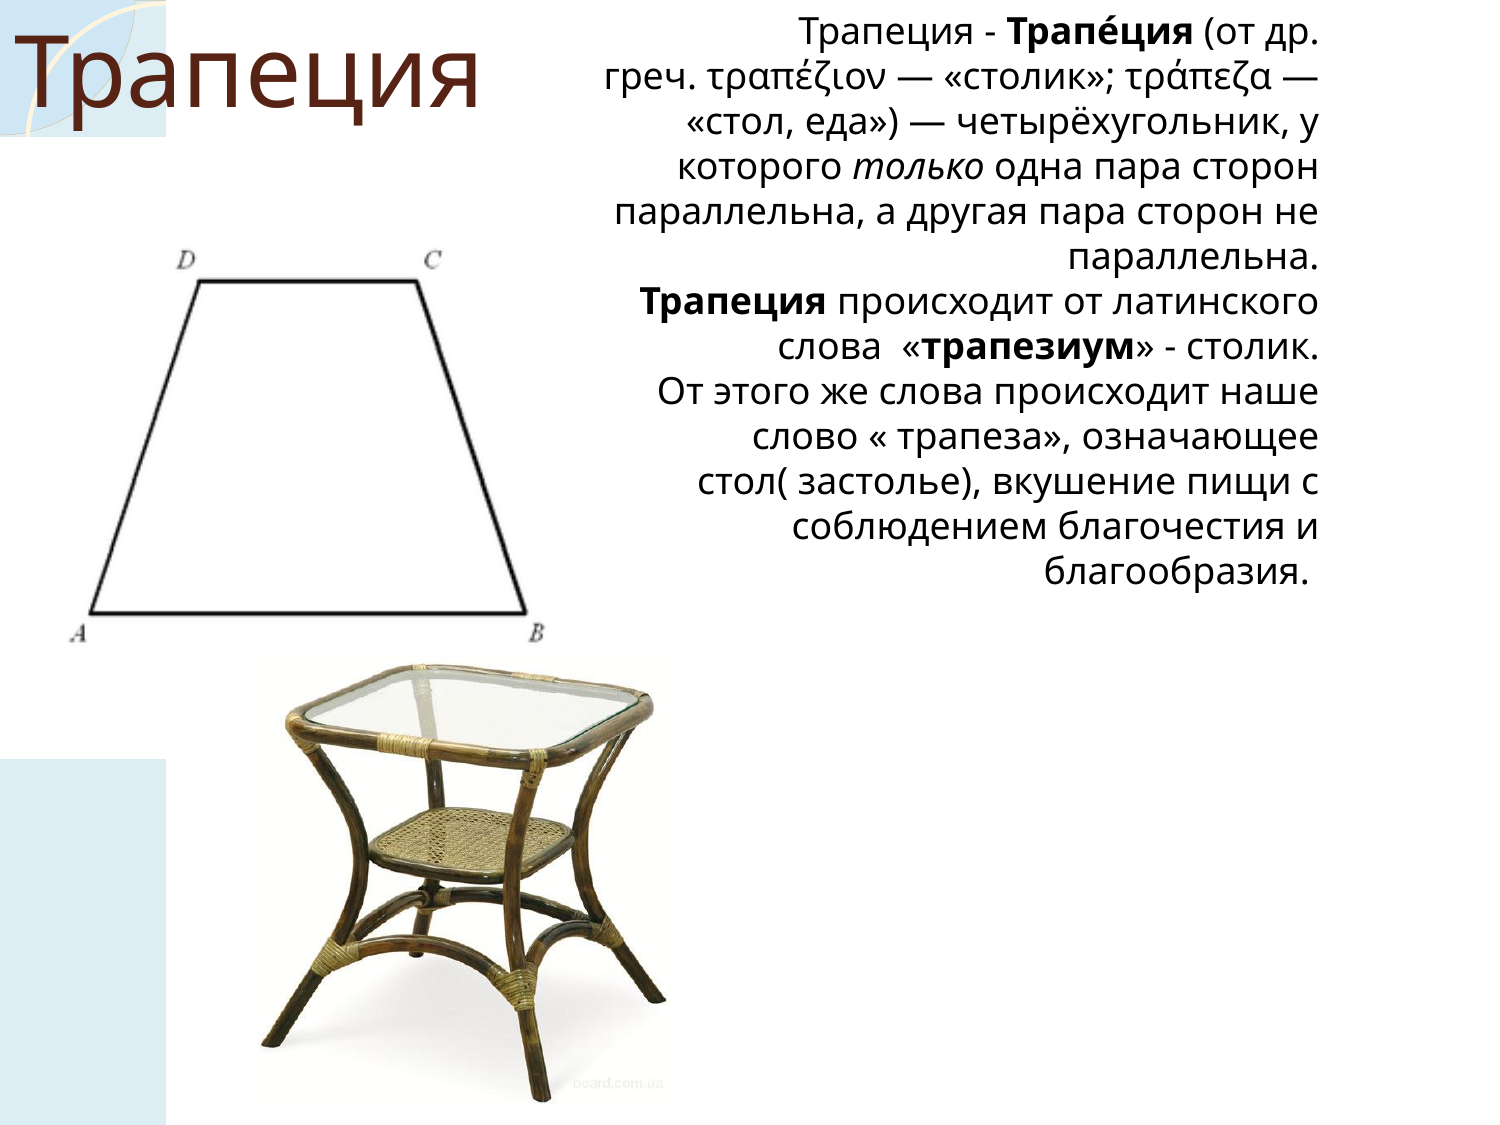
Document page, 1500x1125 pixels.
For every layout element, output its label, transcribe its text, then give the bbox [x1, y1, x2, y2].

picture [0, 137, 671, 1108]
text_box Трапеция - Трапе́ция (от др. греч. τραπέζιον — «столик»; τράπεζα — «стол, еда») — четырёхугольник, у которого только одна пара сторон параллельна, а другая пара сторон не параллельна. Трапеция происходит от латинского слова «трапезиум» - столик. От этого же слова происходит наше слово « трапеза», означающее стол( застолье), вкушение пищи с соблюдением благочестия и благообразия. [584, 0, 1335, 600]
title Трапеция [0, 0, 557, 150]
